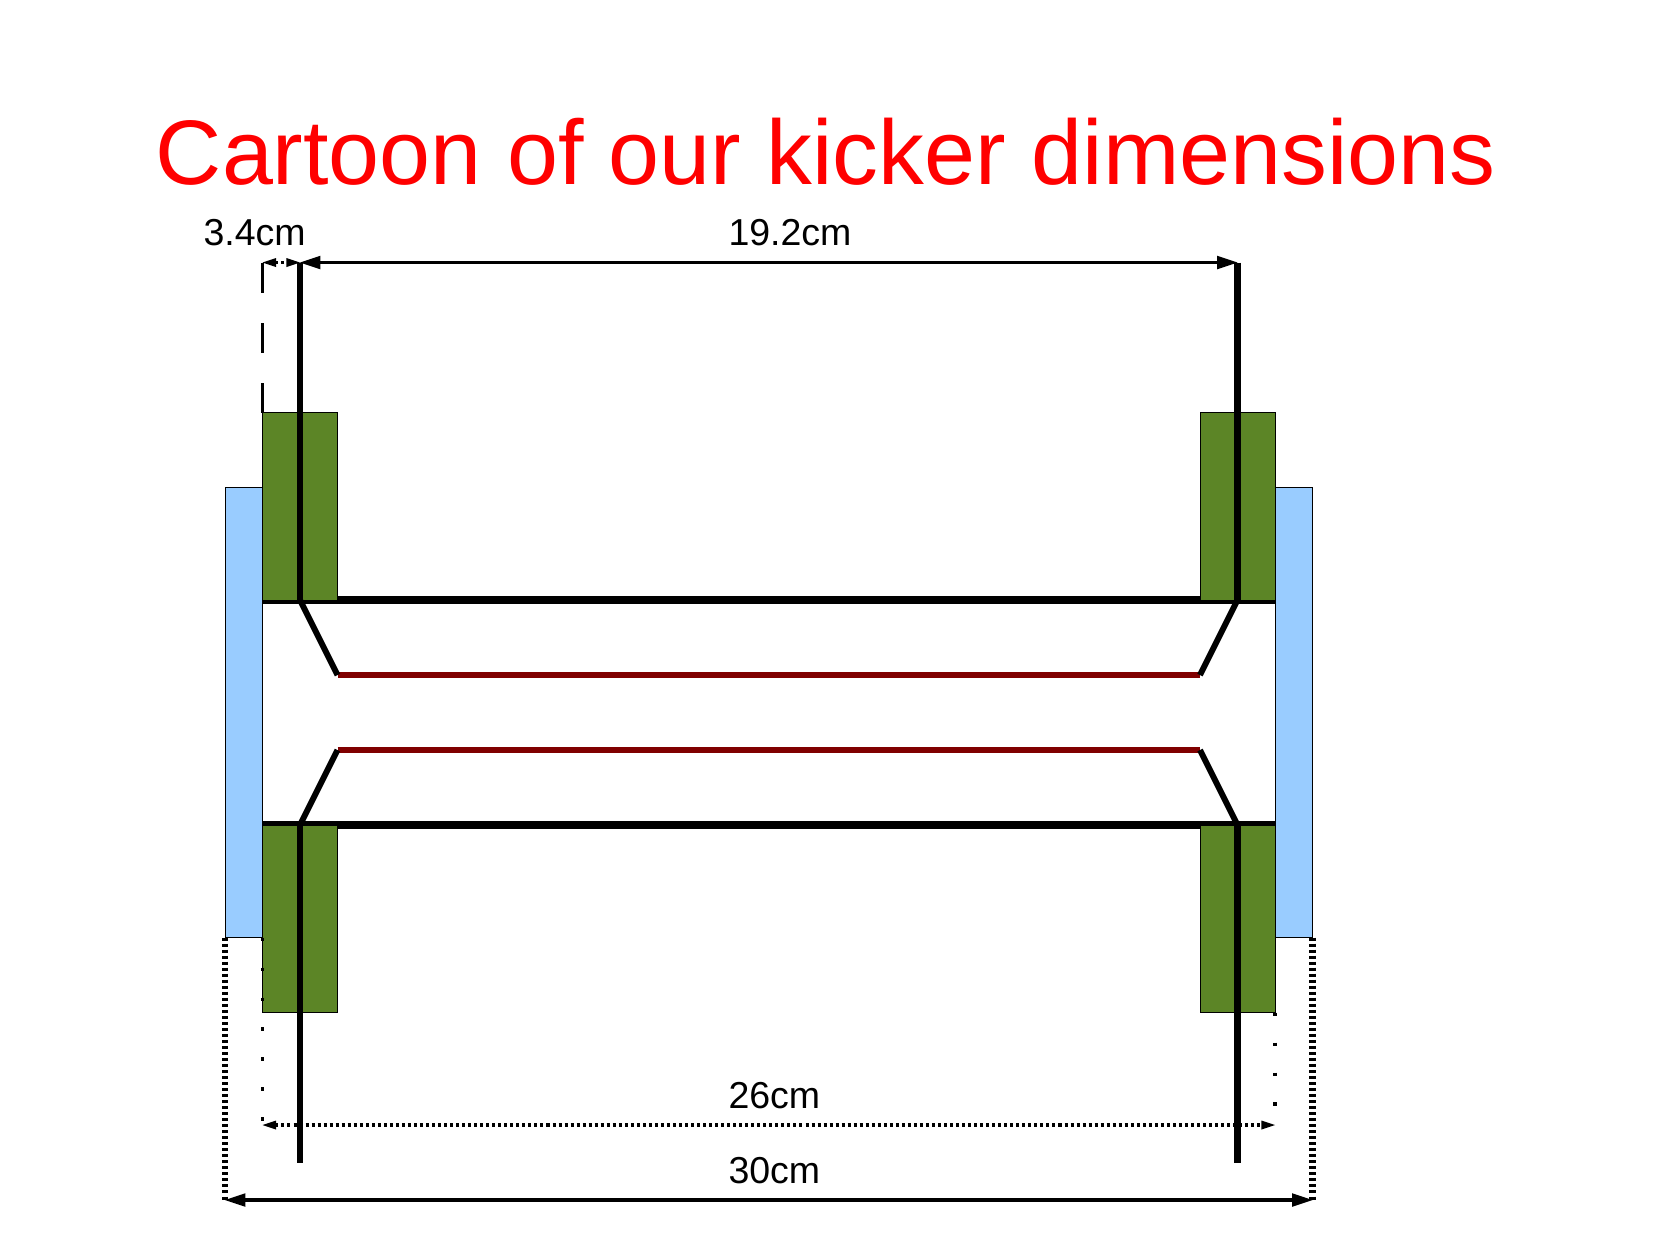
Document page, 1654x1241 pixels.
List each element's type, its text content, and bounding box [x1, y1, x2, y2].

text_box [1200, 825, 1234, 1013]
text_box 30cm [712, 1140, 863, 1201]
text_box [303, 412, 338, 601]
text_box [1240, 412, 1313, 1013]
text_box 19.2cm [712, 202, 901, 263]
text_box [225, 412, 298, 1013]
text_box [303, 825, 338, 1013]
text_box [1200, 412, 1234, 601]
text_box 26cm [712, 1065, 901, 1126]
text_box 3.4cm [187, 202, 376, 263]
title Cartoon of our kicker dimensions [82, 56, 1571, 250]
